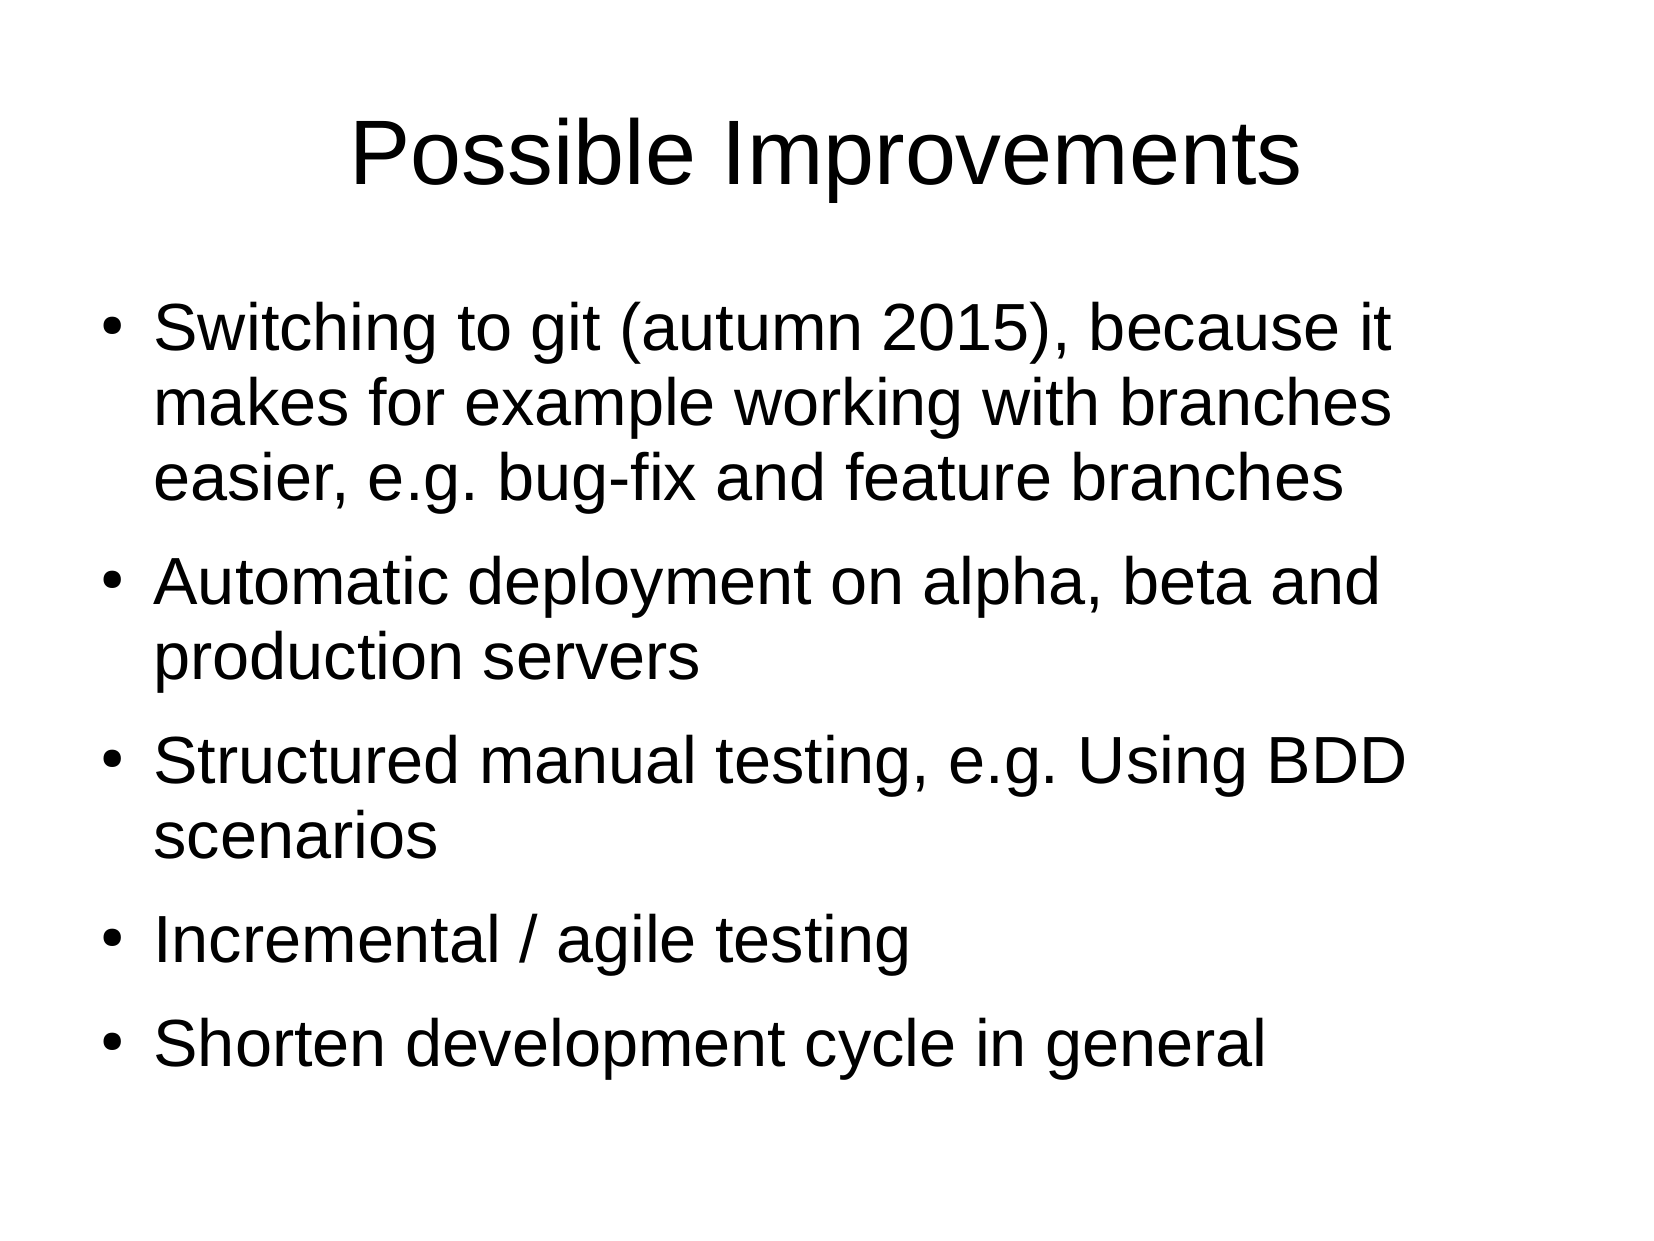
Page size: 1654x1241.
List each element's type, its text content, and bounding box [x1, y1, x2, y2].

title Possible Improvements [82, 49, 1571, 257]
list Switching to git (autumn 2015), because it makes for example working with branches easier, e.g. bug-fix and feature branches Automatic deployment on alpha, beta and production servers Structured manual testing, e.g. Using BDD scenarios Incremental / agile testing Shorten development cycle in general [82, 290, 1571, 1109]
